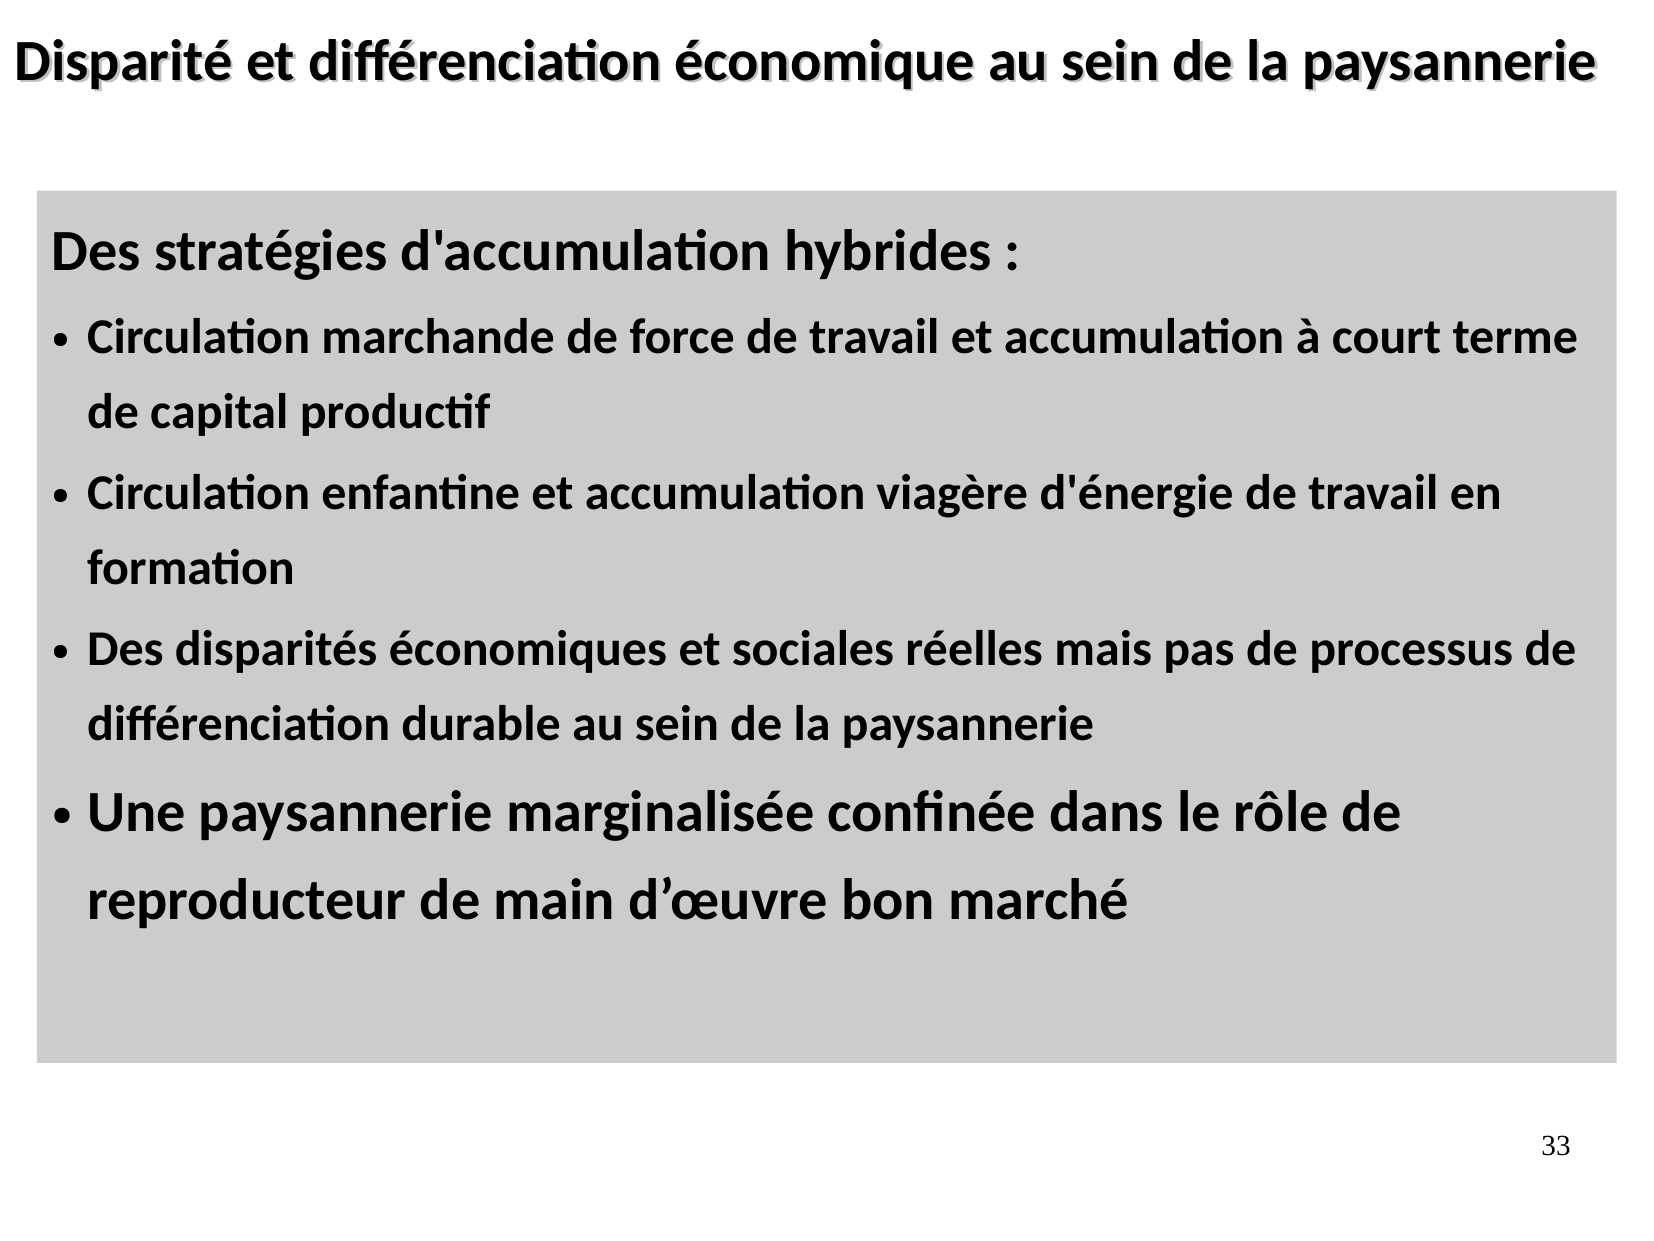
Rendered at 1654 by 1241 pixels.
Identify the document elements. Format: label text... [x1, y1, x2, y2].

text_box Disparité et différenciation économique au sein de la paysannerie [0, 0, 1654, 87]
text_box Des stratégies d'accumulation hybrides : Circulation marchande de force de travail et accumulation à court terme de capital productif Circulation enfantine et accumulation viagère d'énergie de travail en formation Des disparités économiques et sociales réelles mais pas de processus de différenciation durable au sein de la paysannerie Une paysannerie marginalisée confinée dans le rôle de reproducteur de main d’œuvre bon marché [36, 190, 1617, 1063]
